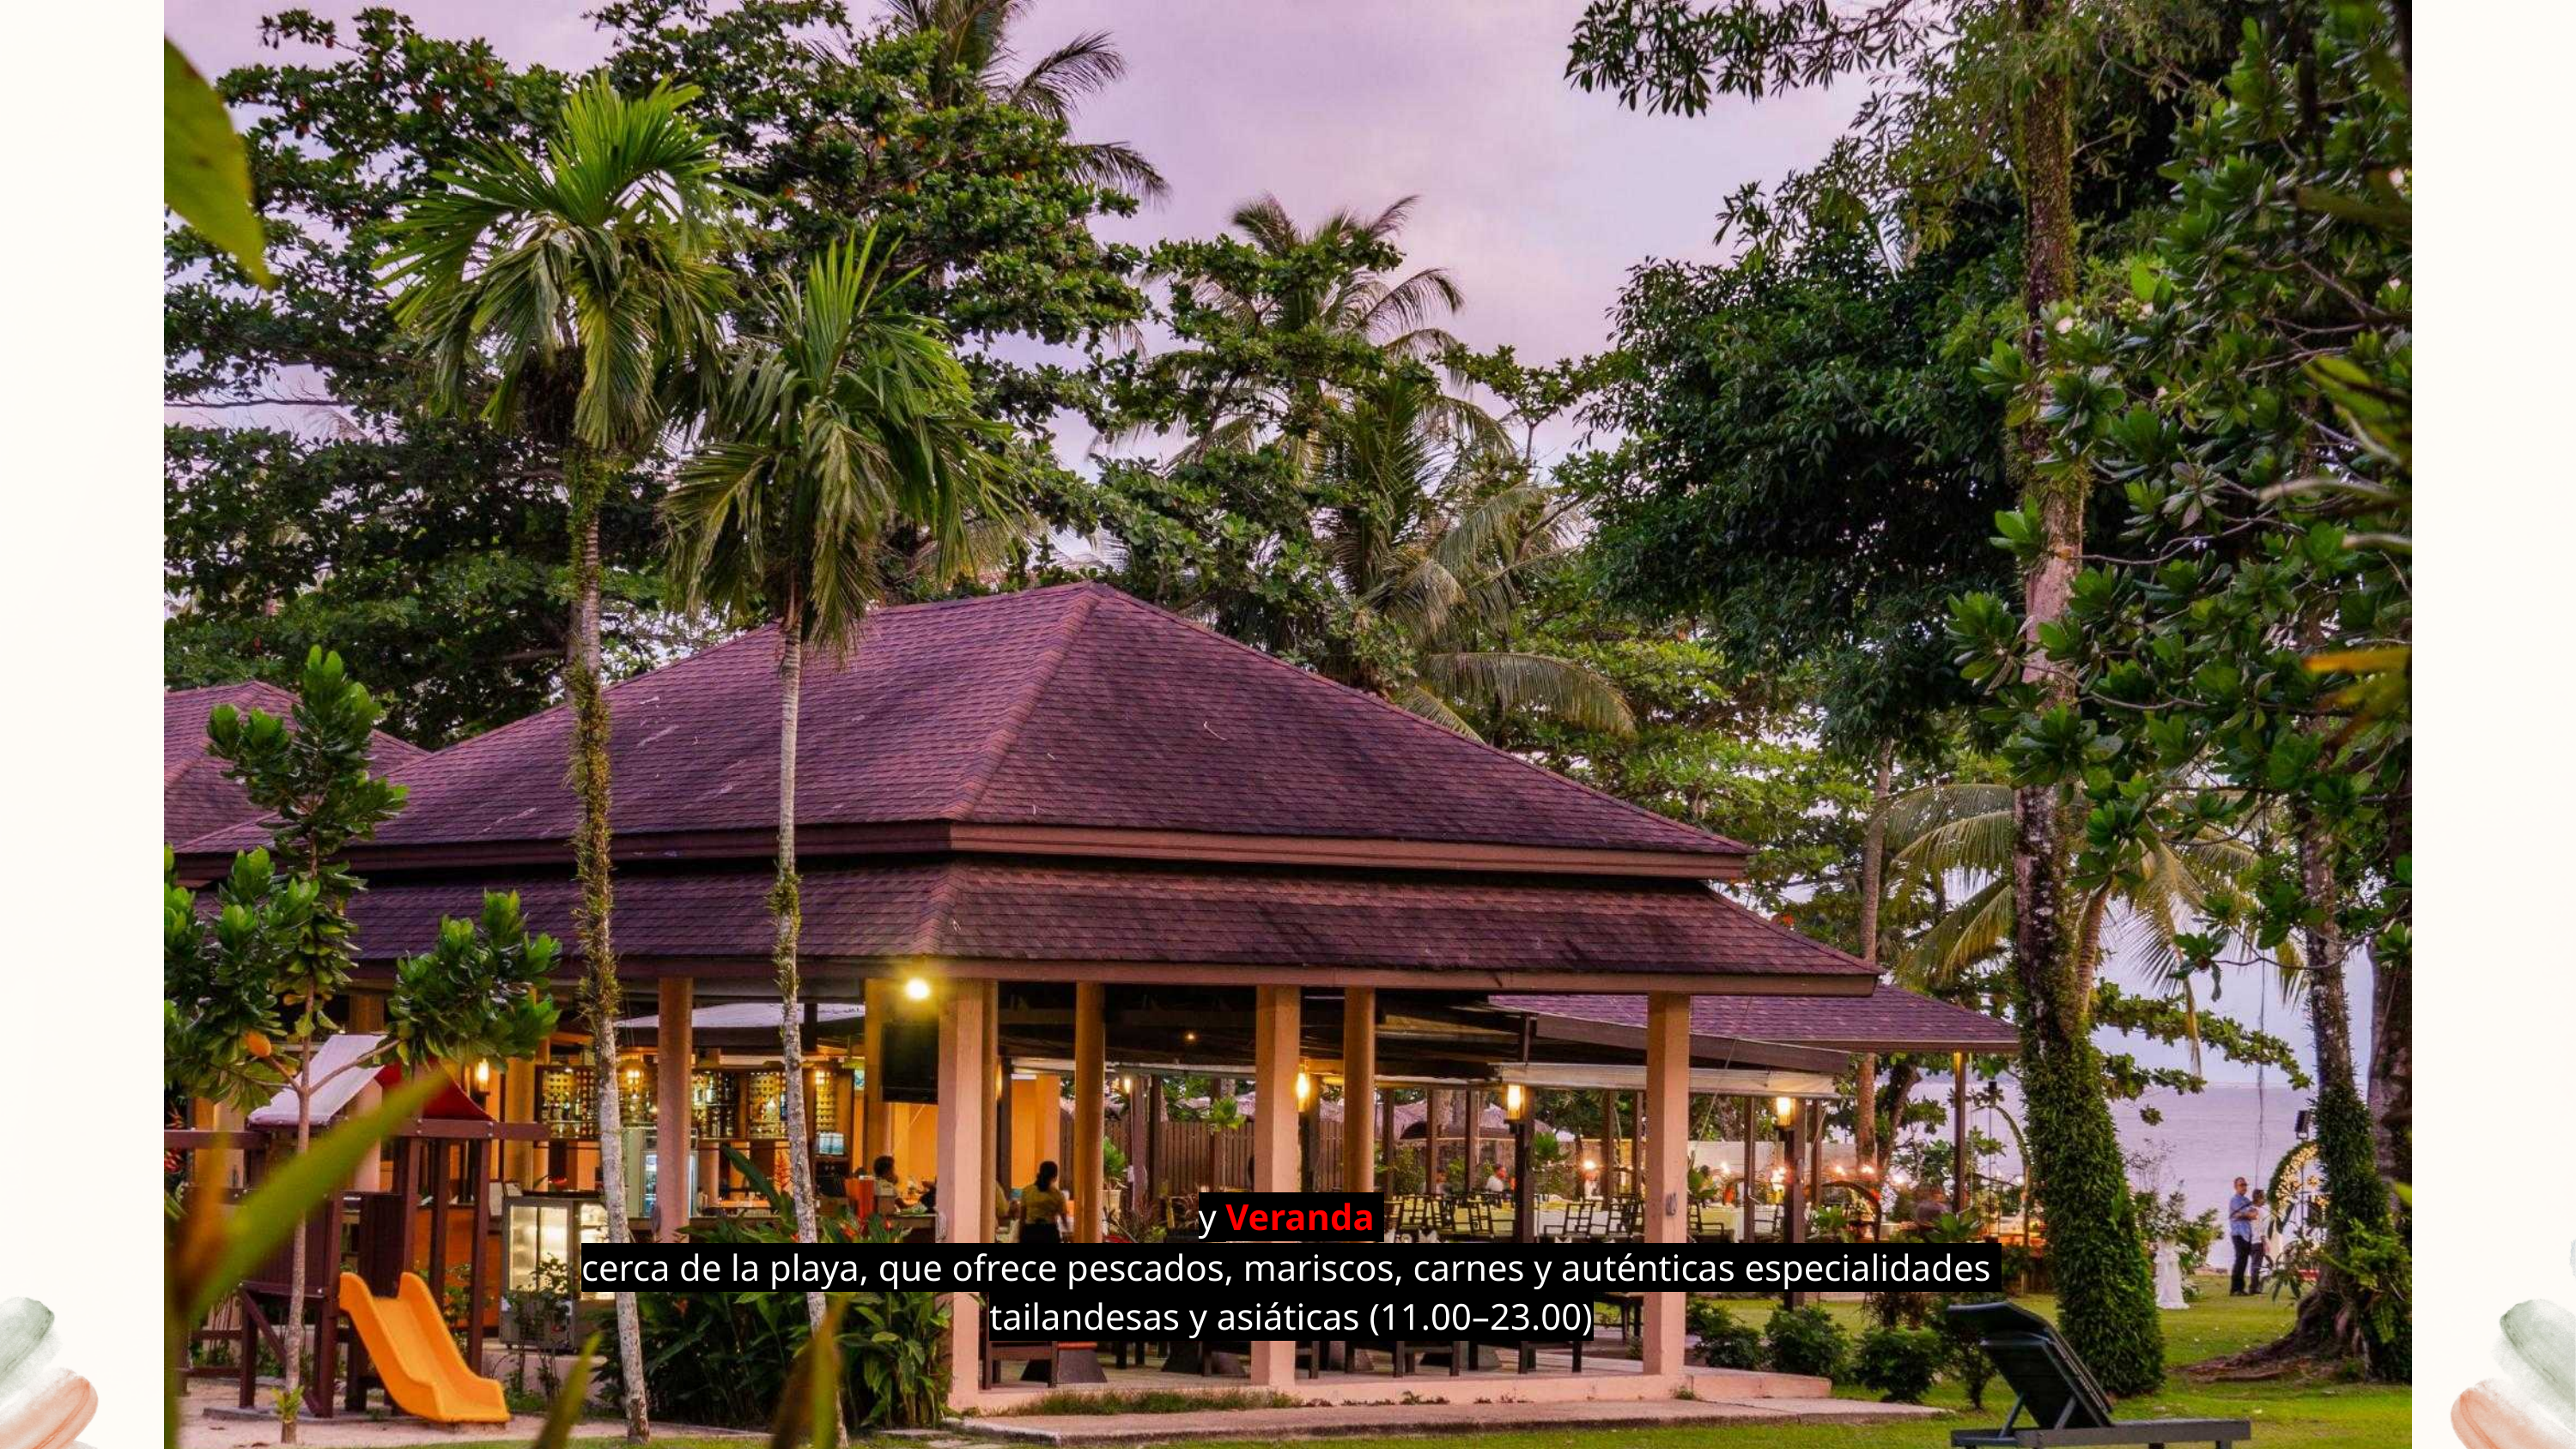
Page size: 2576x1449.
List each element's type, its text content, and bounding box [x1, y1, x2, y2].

text_box y Veranda cerca de la playa, que ofrece pescados, mariscos, carnes y auténticas especialidades tailandesas y asiáticas (11.00–23.00) [416, 1185, 2167, 1307]
picture [0, 0, 2576, 1449]
